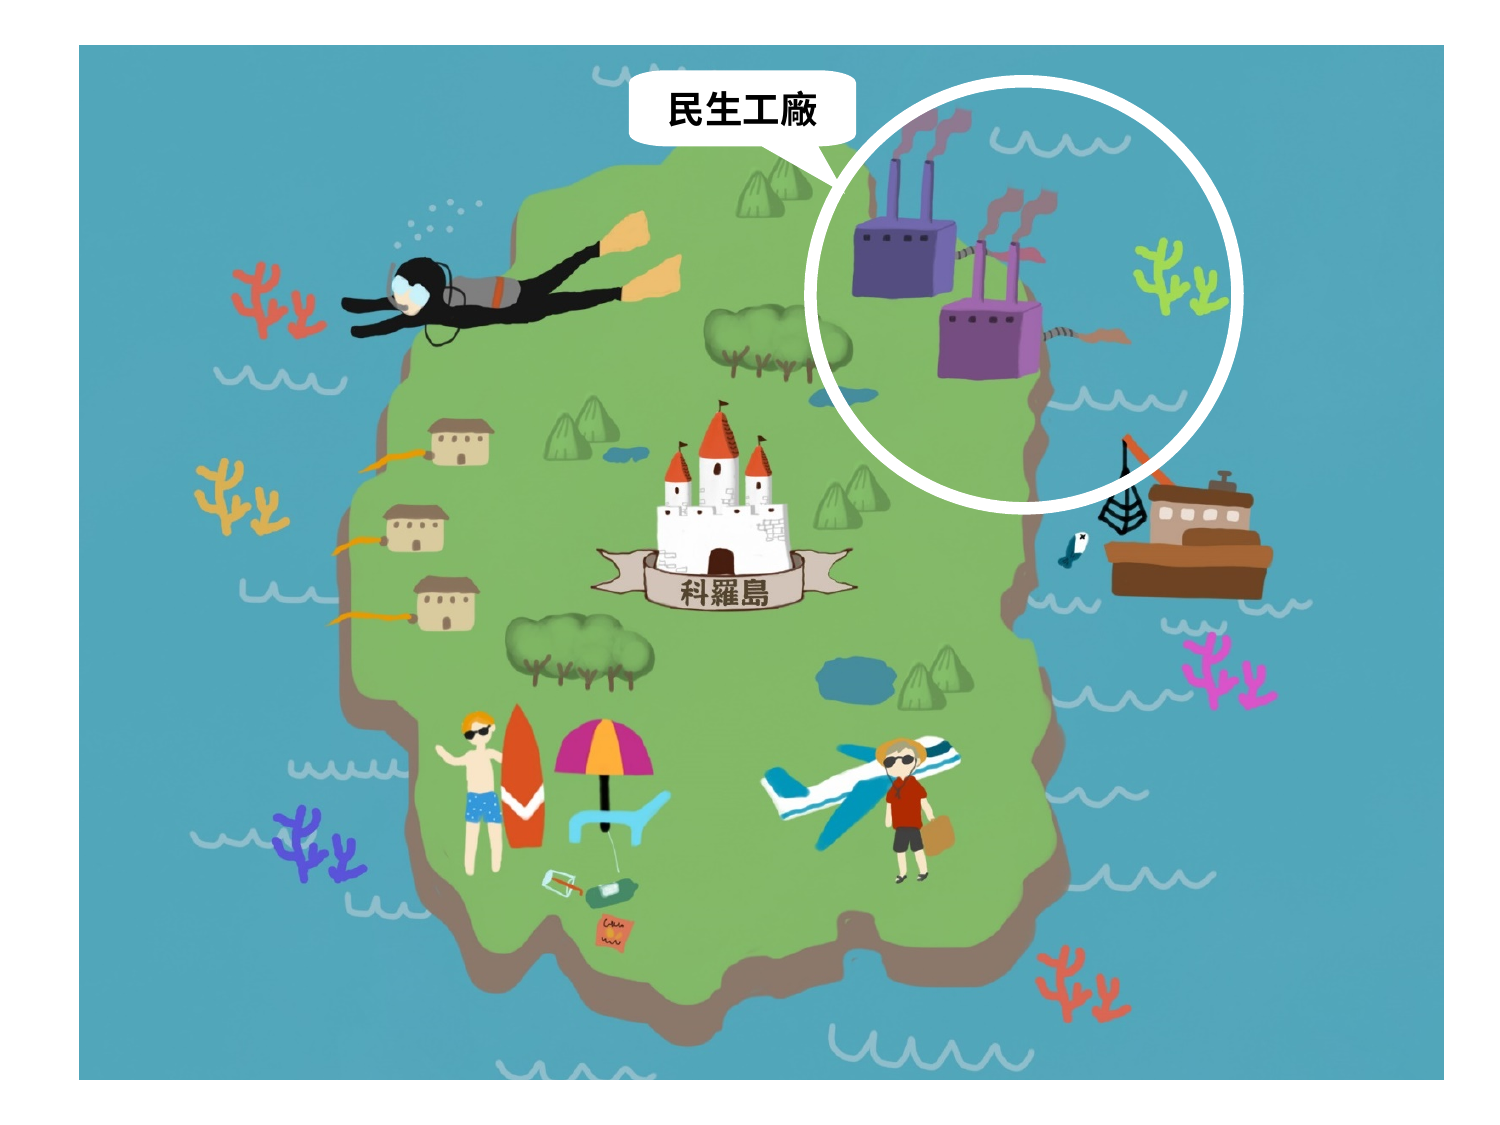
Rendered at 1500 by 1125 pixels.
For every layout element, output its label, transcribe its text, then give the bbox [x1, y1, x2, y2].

text_box 民生工廠 [628, 70, 857, 194]
picture [79, 45, 1444, 1080]
